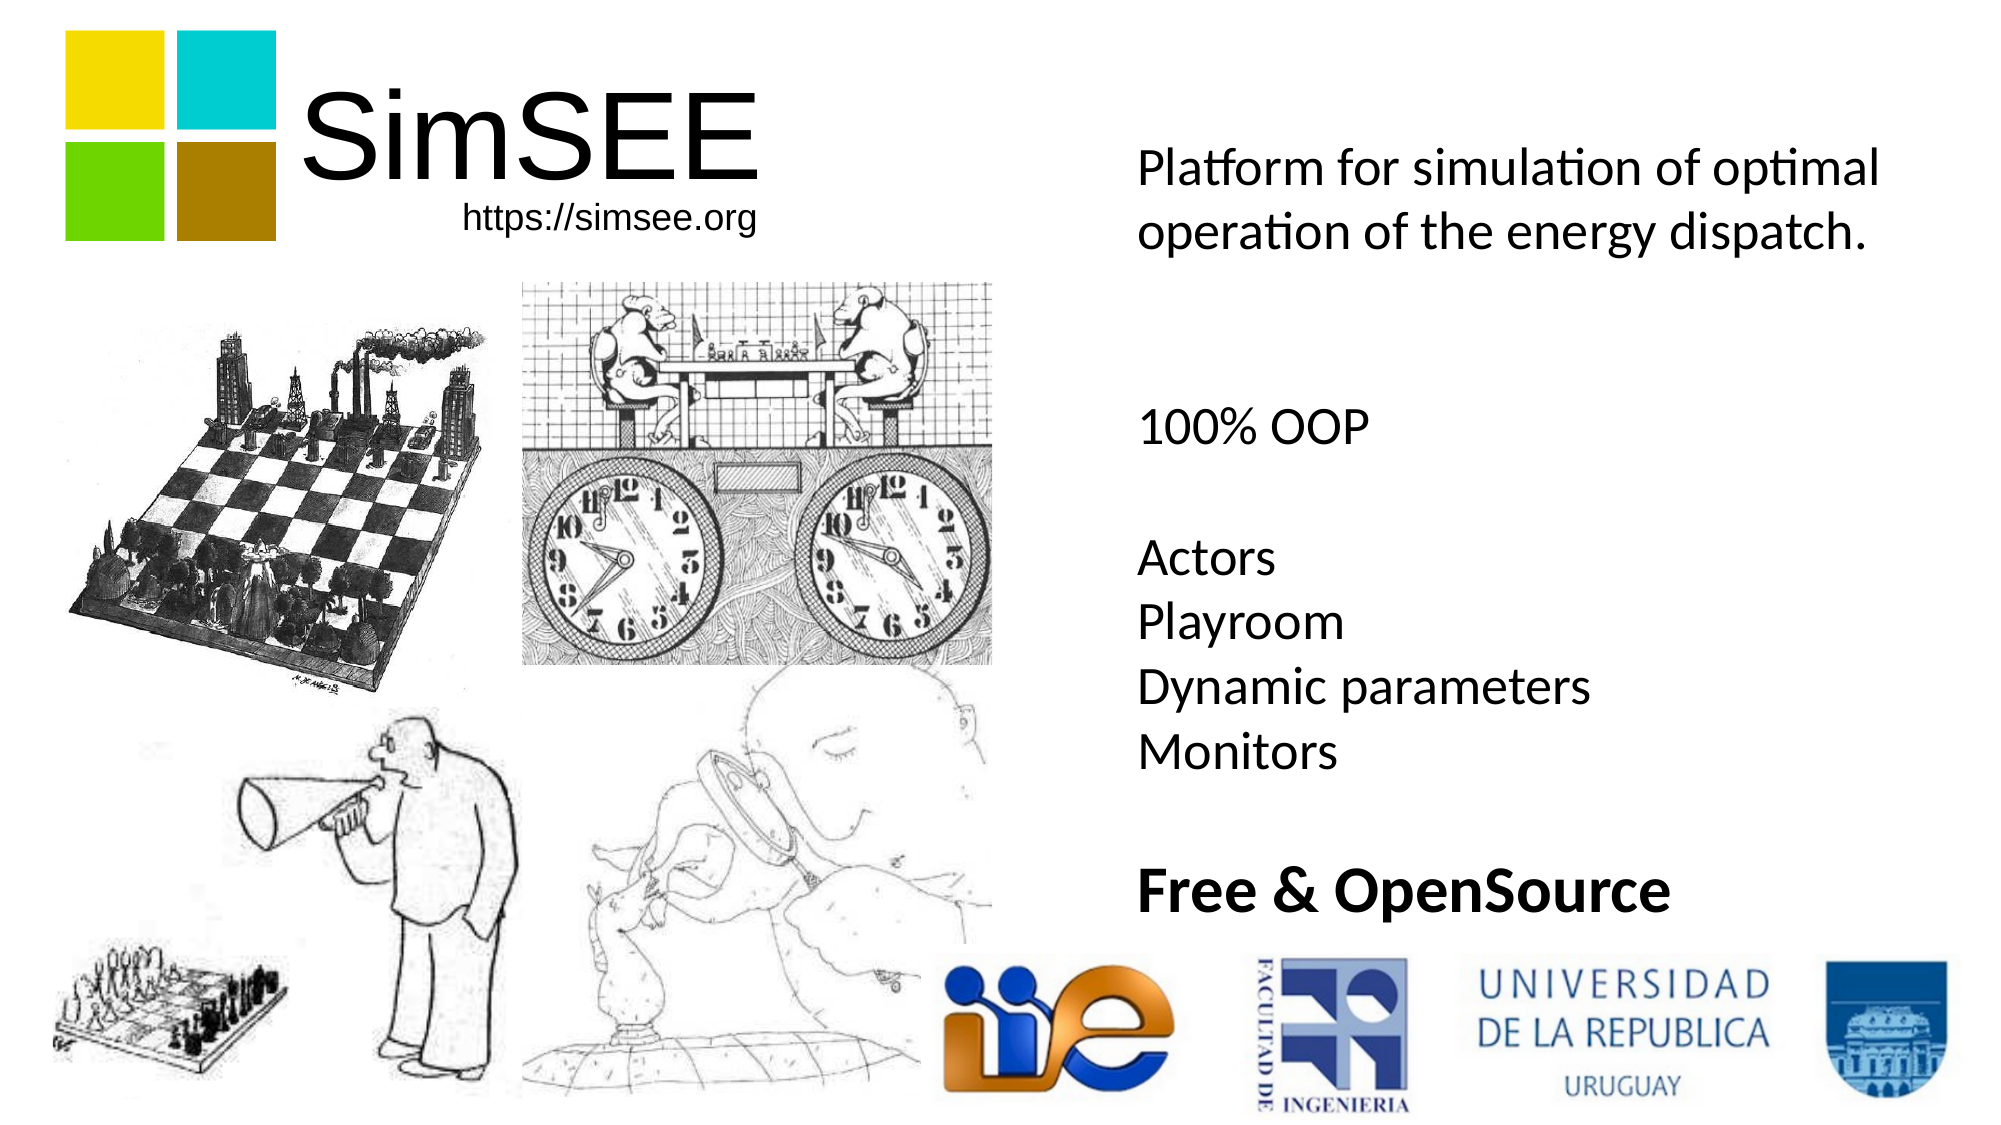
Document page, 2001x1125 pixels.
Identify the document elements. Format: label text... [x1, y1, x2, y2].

title Platform for simulation of optimal operation of the energy dispatch. 100% OOP Actors Playroom Dynamic parameters Monitors Free & OpenSource [1086, 70, 1949, 934]
text_box SimSEE [283, 59, 779, 214]
picture [52, 281, 1987, 1125]
text_box https://simsee.org [447, 188, 779, 246]
picture [59, 24, 284, 249]
